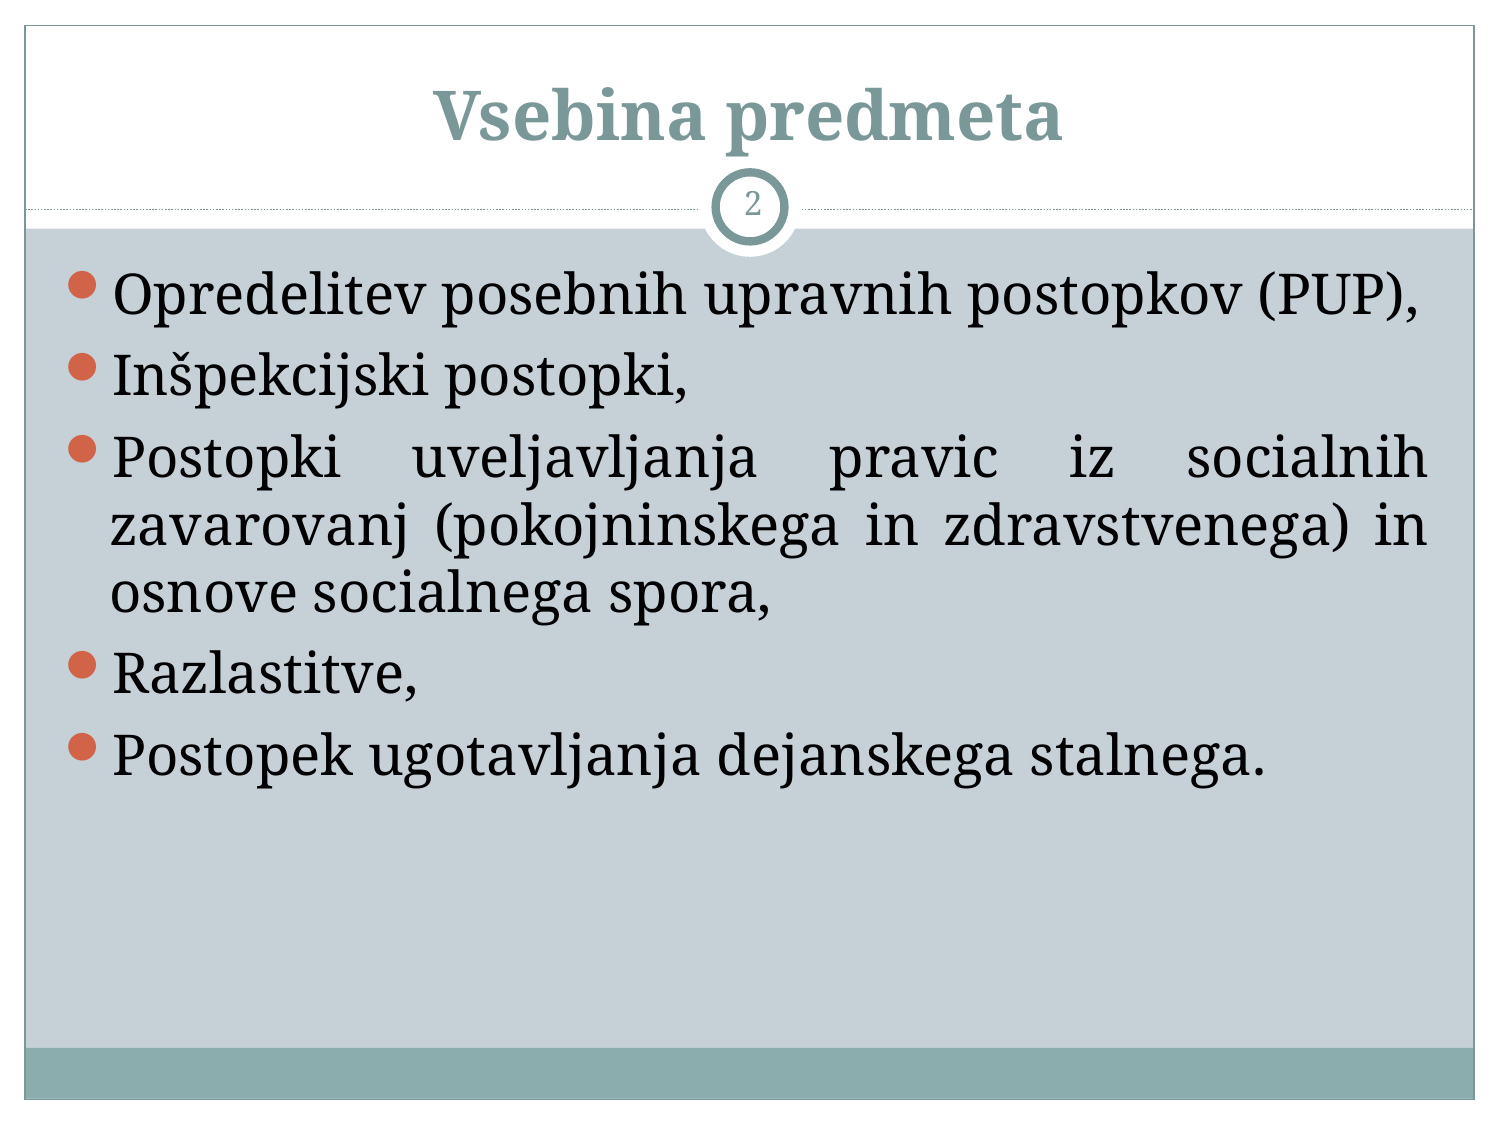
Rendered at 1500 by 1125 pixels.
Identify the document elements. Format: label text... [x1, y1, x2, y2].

title Vsebina predmeta [49, 37, 1450, 162]
list Opredelitev posebnih upravnih postopkov (PUP), Inšpekcijski postopki, Postopki uveljavljanja pravic iz socialnih zavarovanj (pokojninskega in zdravstvenega) in osnove socialnega spora, Razlastitve, Postopek ugotavljanja dejanskega stalnega. [49, 250, 1445, 1001]
text_box <number> [715, 168, 791, 241]
